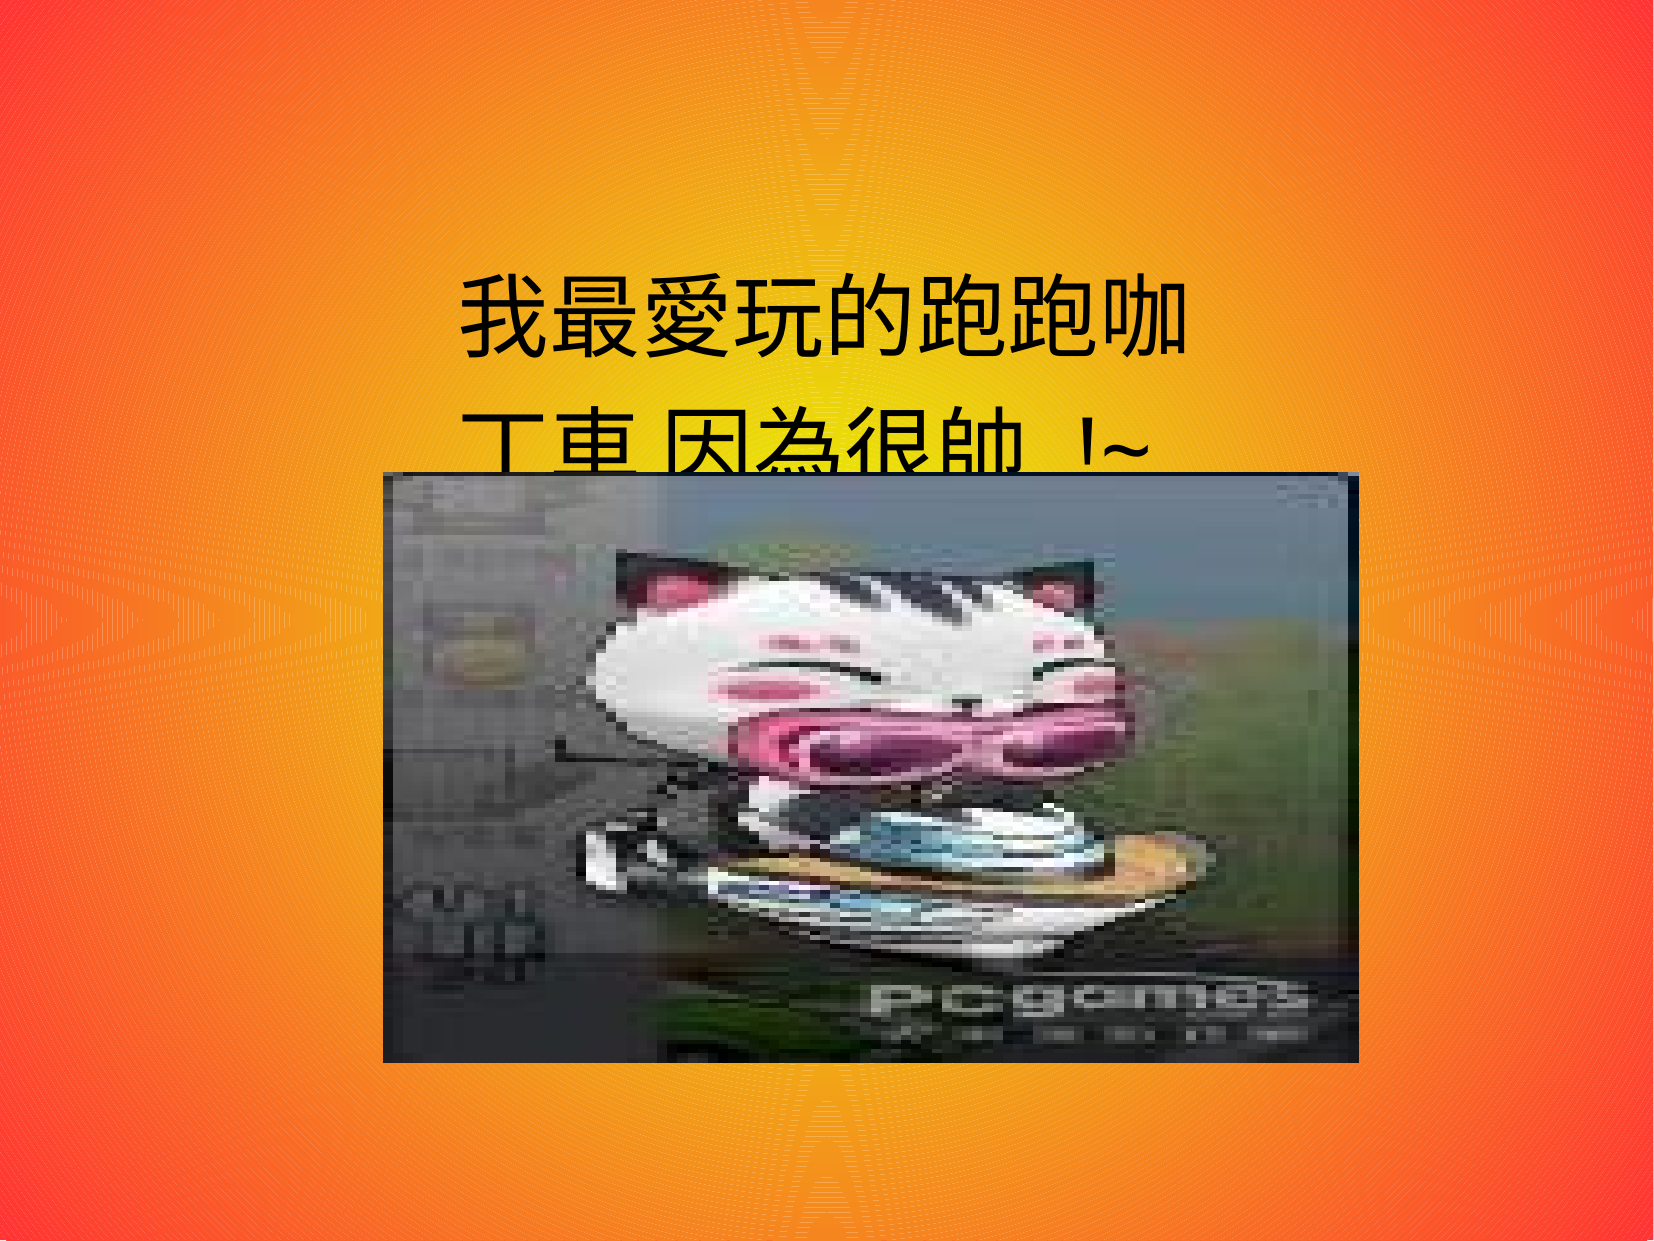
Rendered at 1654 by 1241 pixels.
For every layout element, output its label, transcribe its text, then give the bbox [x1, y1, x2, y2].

text_box 我最愛玩的跑跑咖丁車 因為很帥 !~ [442, 236, 1241, 435]
picture [383, 472, 1359, 1063]
